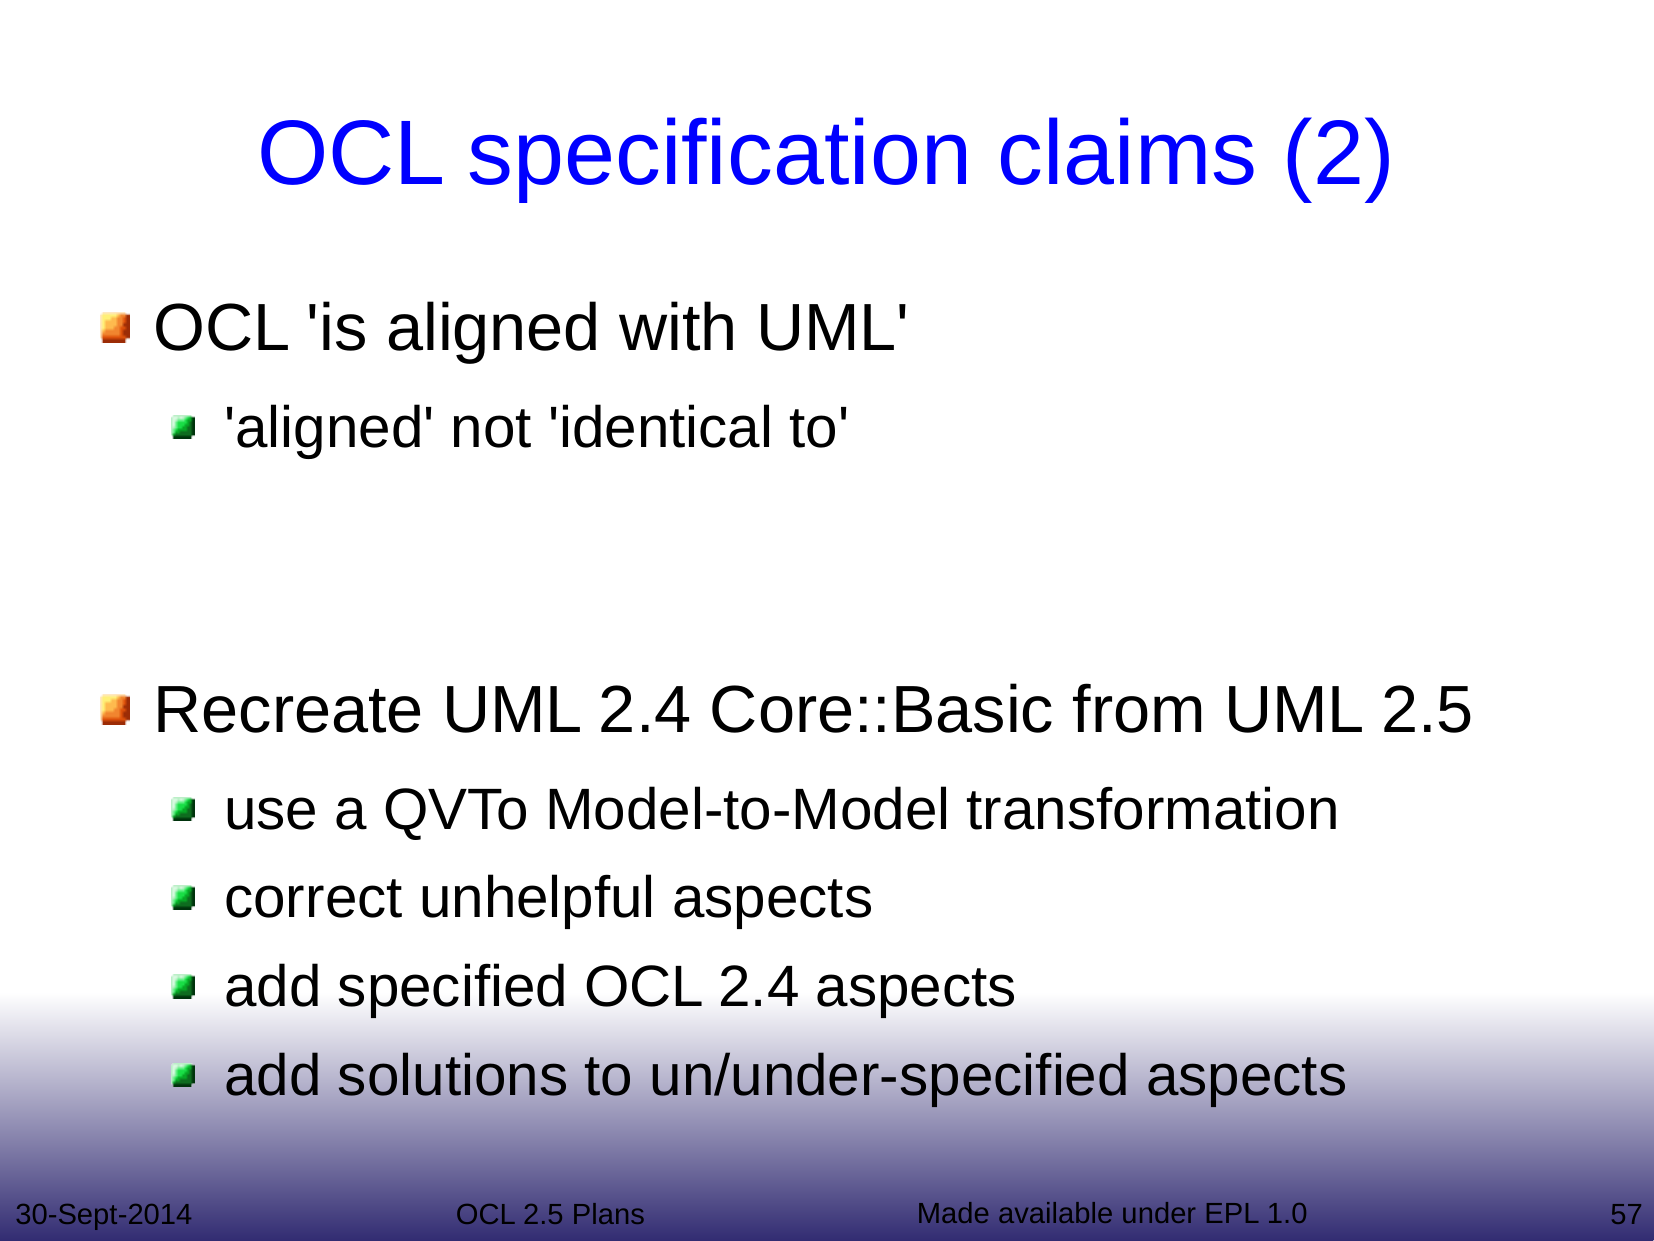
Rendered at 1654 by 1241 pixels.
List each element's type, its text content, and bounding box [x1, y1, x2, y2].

title OCL specification claims (2) [82, 49, 1571, 257]
list OCL 'is aligned with UML' 'aligned' not 'identical to' Recreate UML 2.4 Core::Basic from UML 2.5 use a QVTo Model-to-Model transformation correct unhelpful aspects add specified OCL 2.4 aspects add solutions to un/under-specified aspects [82, 290, 1571, 1109]
